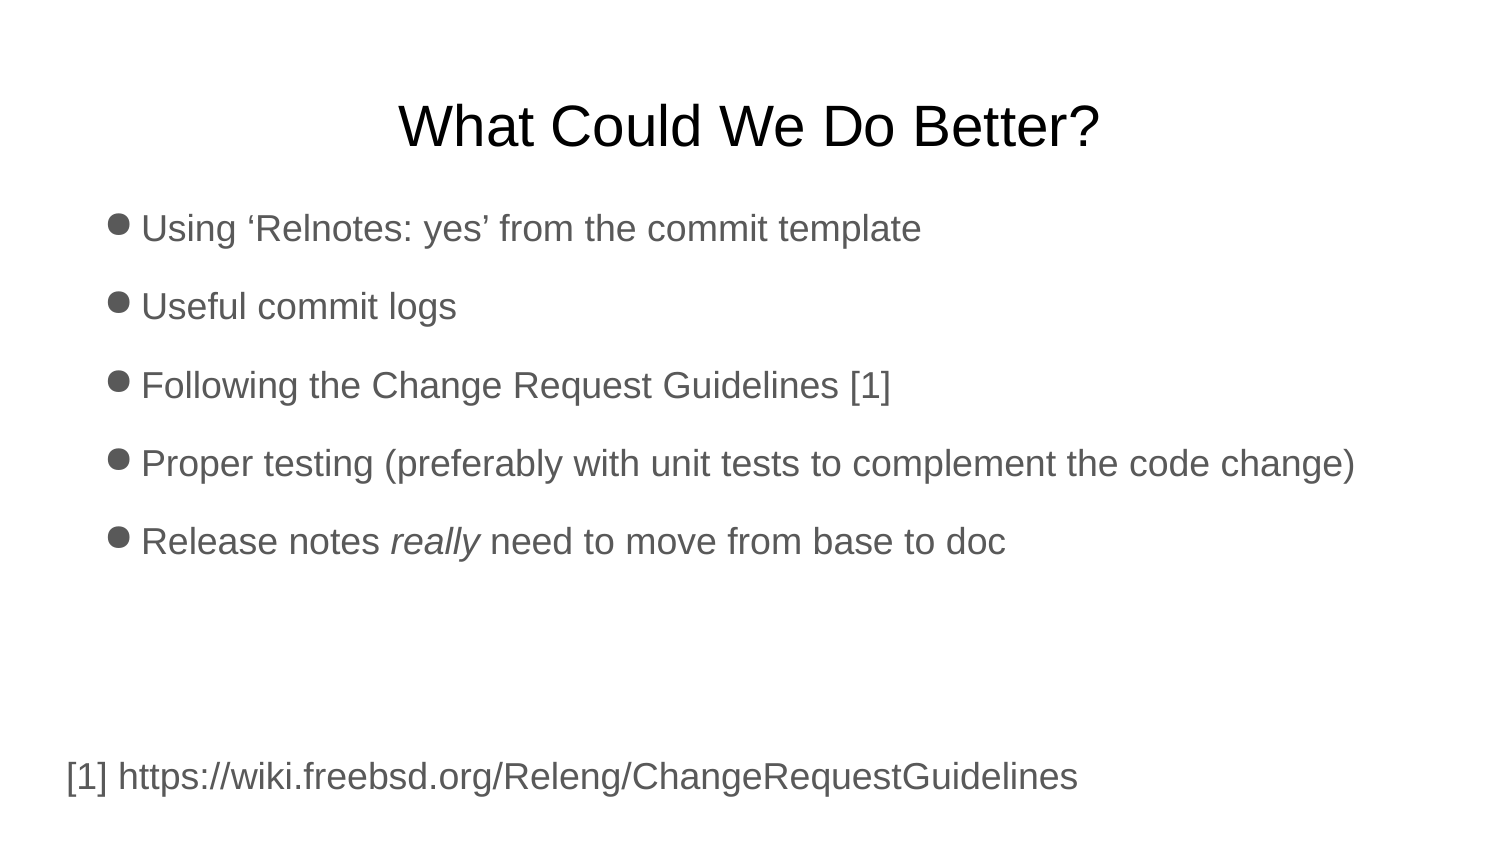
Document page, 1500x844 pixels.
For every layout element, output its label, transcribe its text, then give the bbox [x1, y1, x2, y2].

list Using ‘Relnotes: yes’ from the commit template Useful commit logs Following the Change Request Guidelines [1] Proper testing (preferably with unit tests to complement the code change) Release notes really need to move from base to doc [1] https://wiki.freebsd.org/Releng/ChangeRequestGuidelines [51, 189, 1449, 750]
title What Could We Do Better? [51, 72, 1449, 167]
